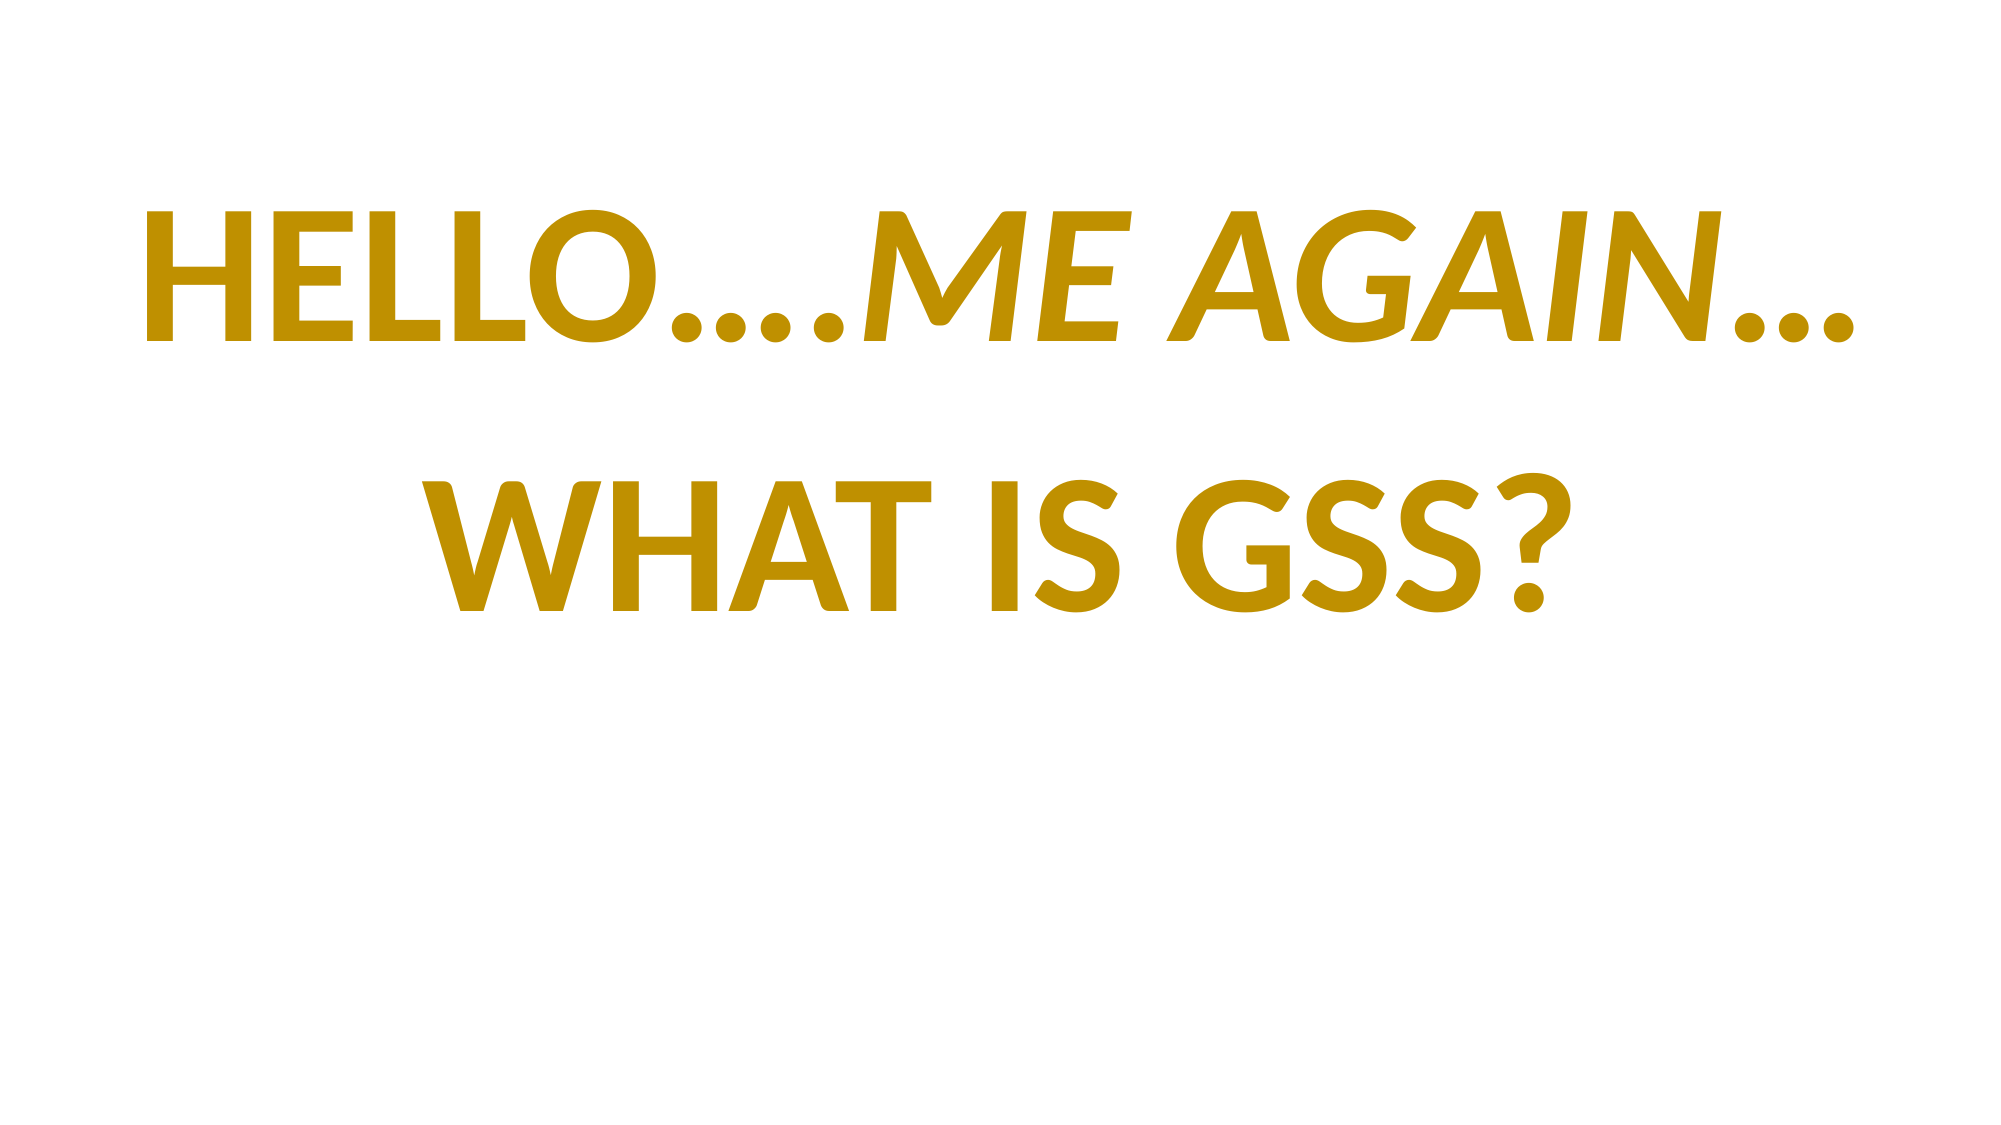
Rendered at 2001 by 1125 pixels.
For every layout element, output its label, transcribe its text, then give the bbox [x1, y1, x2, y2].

title HELLO….ME AGAIN… WHAT IS GSS? [0, 59, 2000, 1004]
